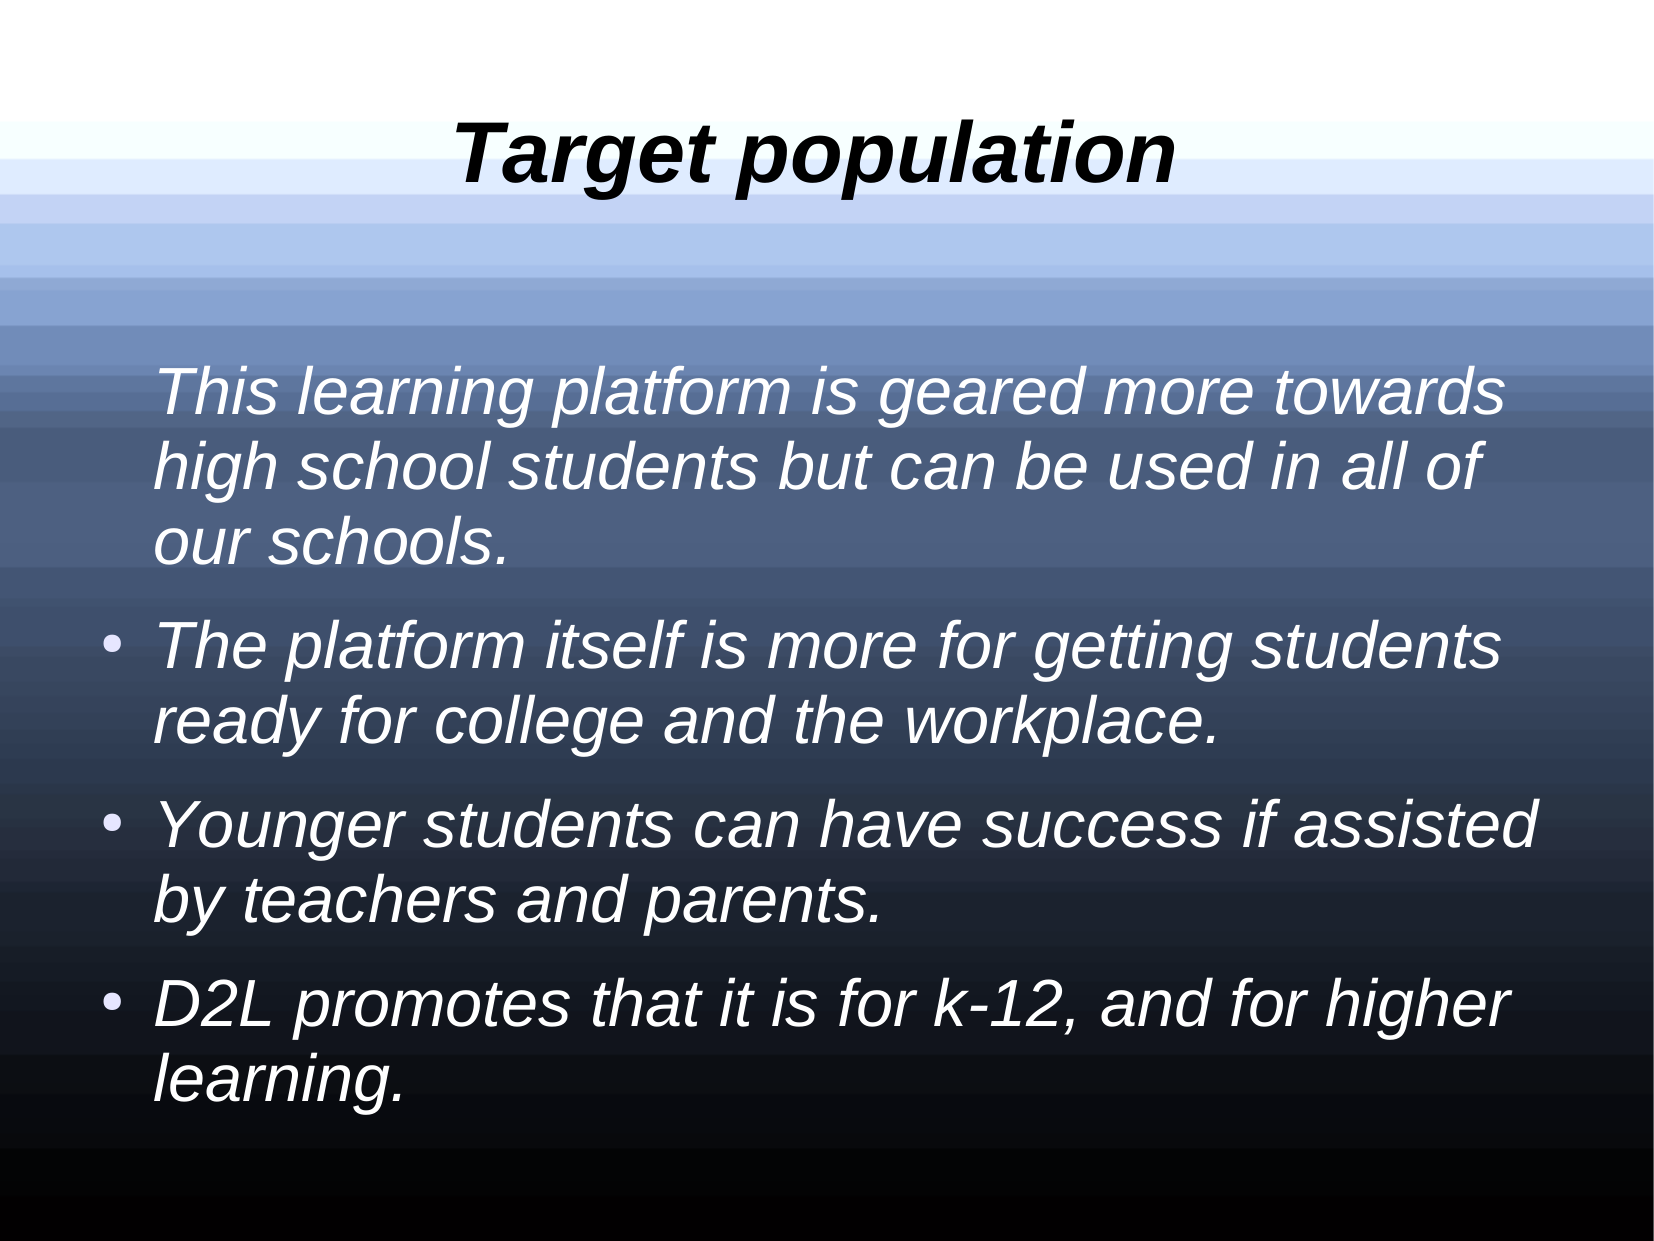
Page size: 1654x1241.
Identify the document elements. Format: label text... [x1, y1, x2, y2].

picture [0, 0, 1654, 1241]
title Target population [82, 49, 1571, 257]
list This learning platform is geared more towards high school students but can be used in all of our schools. The platform itself is more for getting students ready for college and the workplace. Younger students can have success if assisted by teachers and parents. D2L promotes that it is for k-12, and for higher learning. [82, 354, 1571, 1116]
